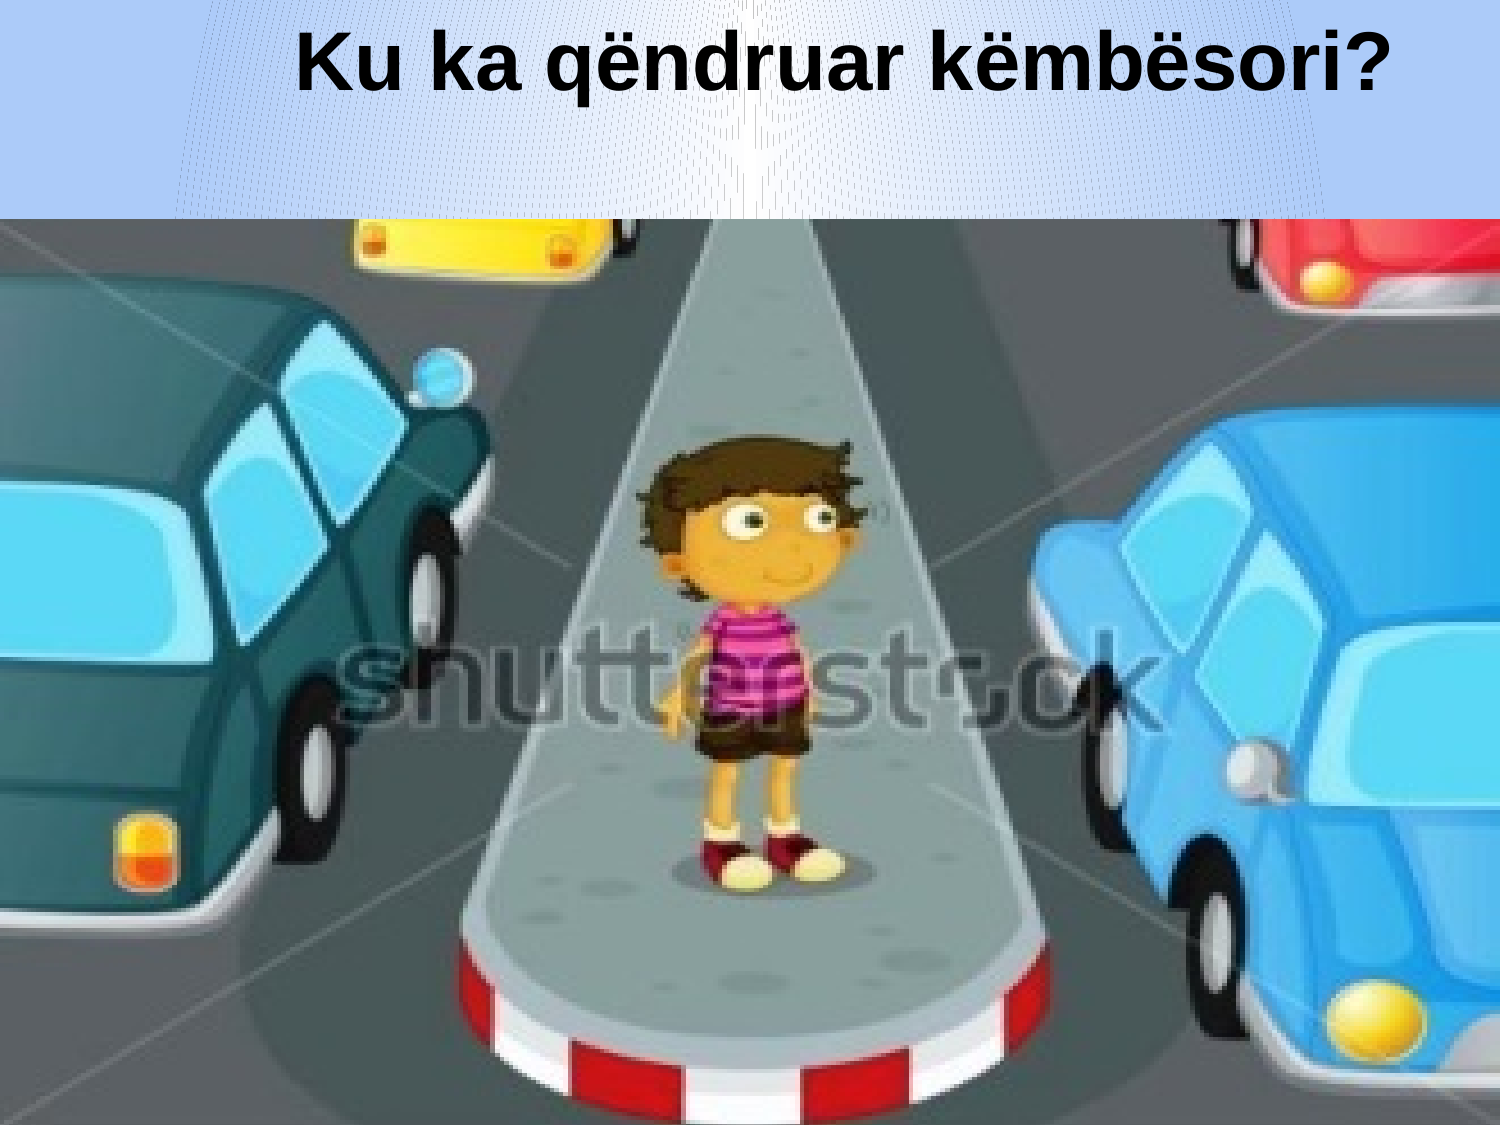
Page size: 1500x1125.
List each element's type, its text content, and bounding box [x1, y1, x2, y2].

text_box Ku ka qëndruar këmbësori? [1, 0, 1500, 219]
picture [0, 219, 1500, 1125]
